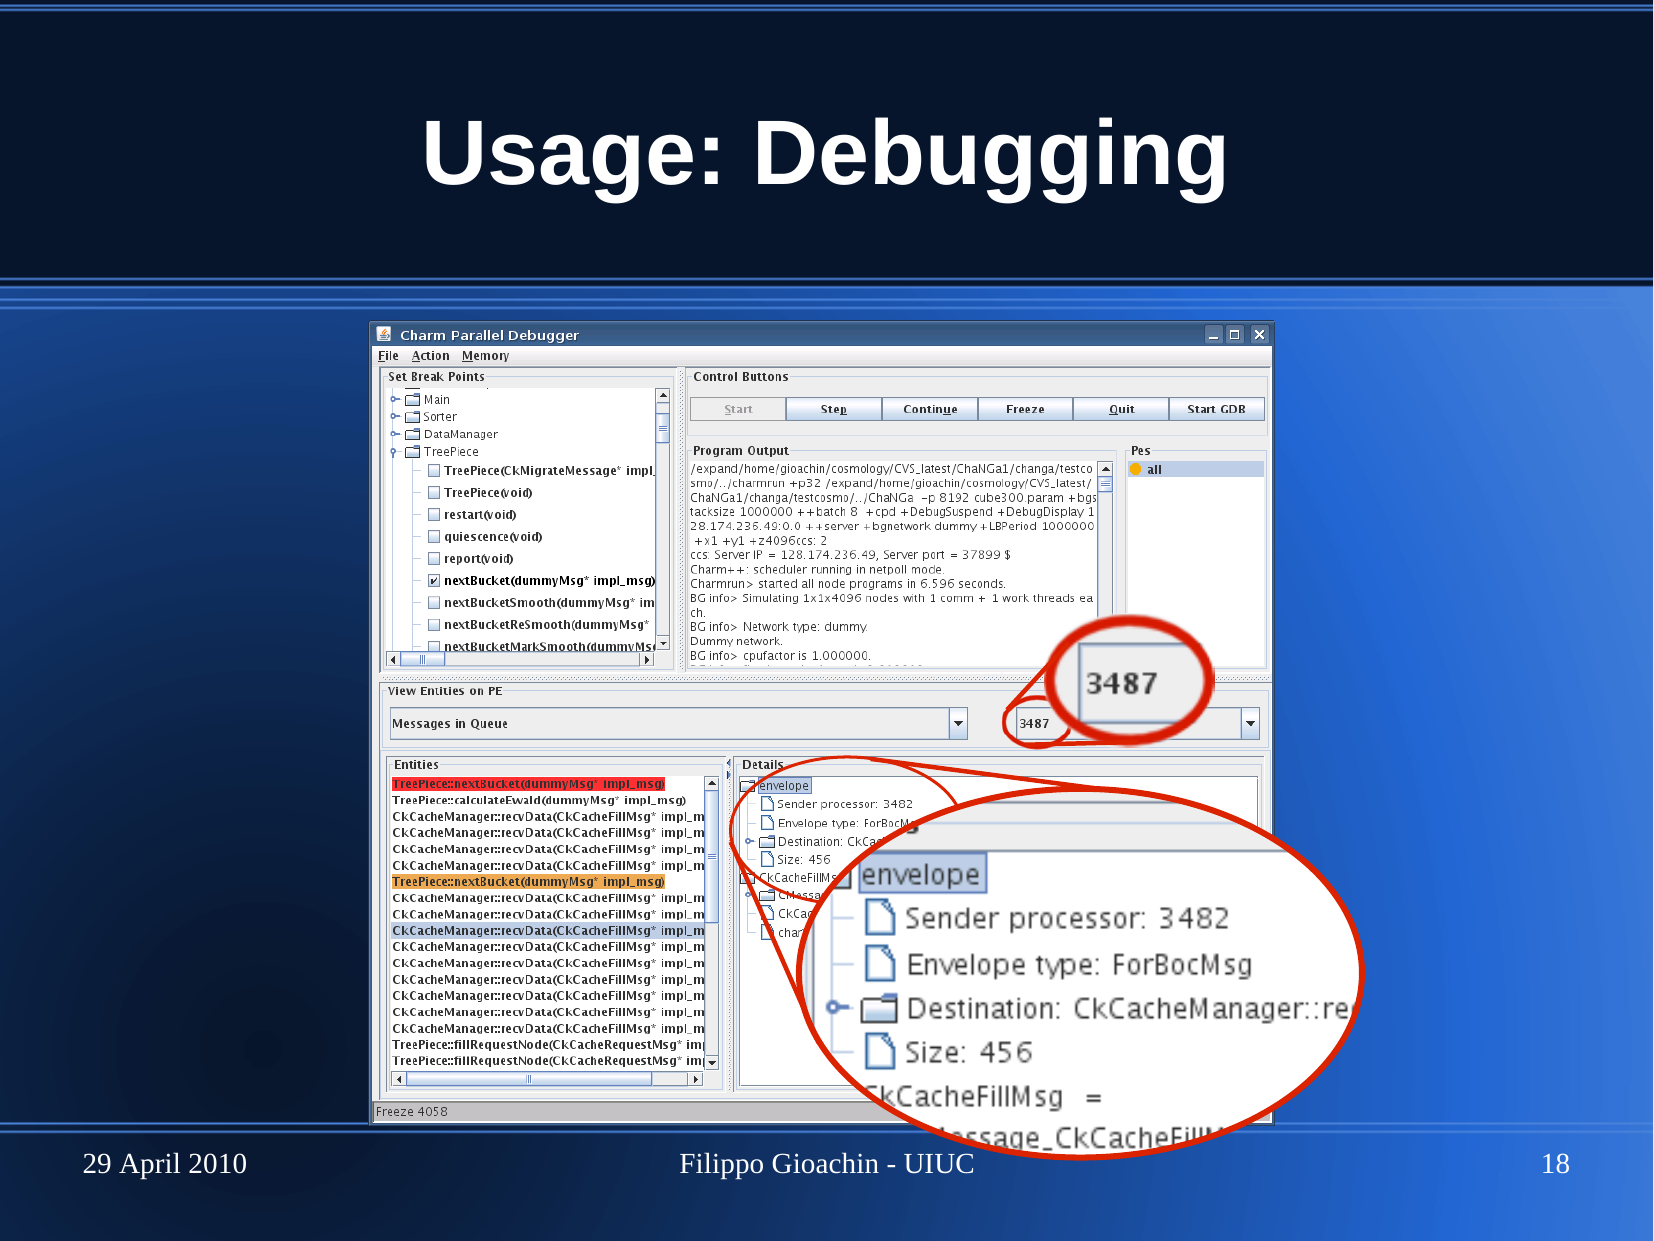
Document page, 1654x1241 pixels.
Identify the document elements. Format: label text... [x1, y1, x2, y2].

picture [0, 0, 1654, 1241]
title Usage: Debugging [82, 49, 1571, 257]
